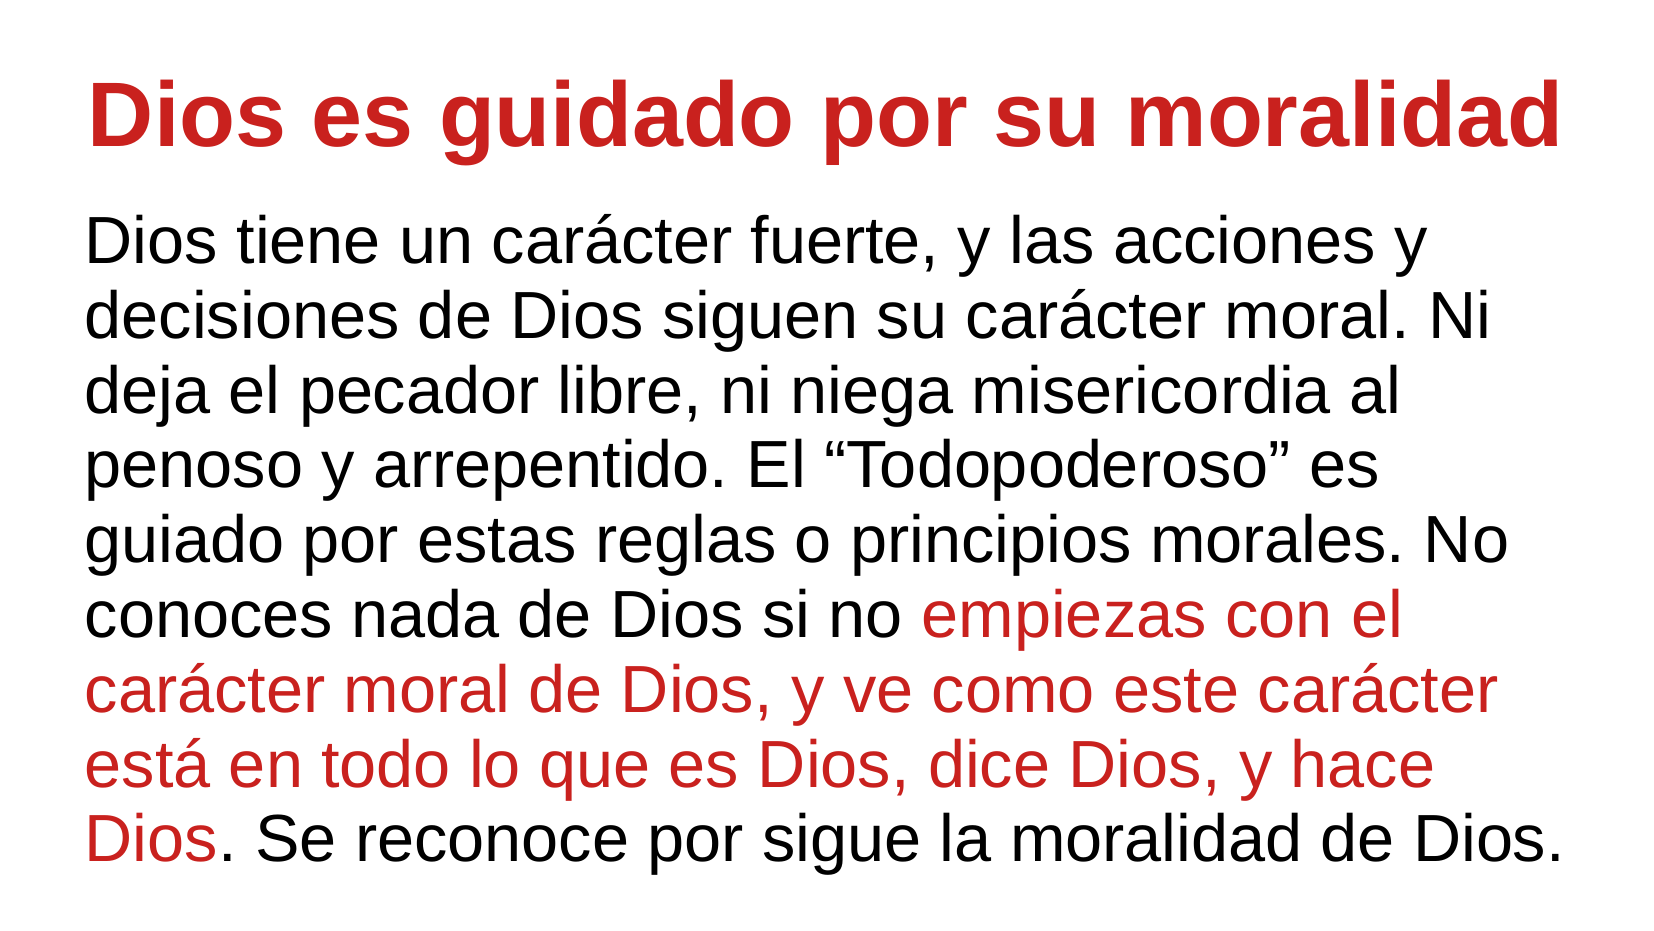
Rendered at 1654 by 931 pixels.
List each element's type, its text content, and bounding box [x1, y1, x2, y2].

list Dios tiene un carácter fuerte, y las acciones y decisiones de Dios siguen su carácter moral. Ni deja el pecador libre, ni niega misericordia al penoso y arrepentido. El “Todopoderoso” es guiado por estas reglas o principios morales. No conoces nada de Dios si no empiezas con el carácter moral de Dios, y ve como este carácter está en todo lo que es Dios, dice Dios, y hace Dios. Se reconoce por sigue la moralidad de Dios. [84, 203, 1573, 905]
title Dios es guidado por su moralidad [82, 37, 1571, 193]
